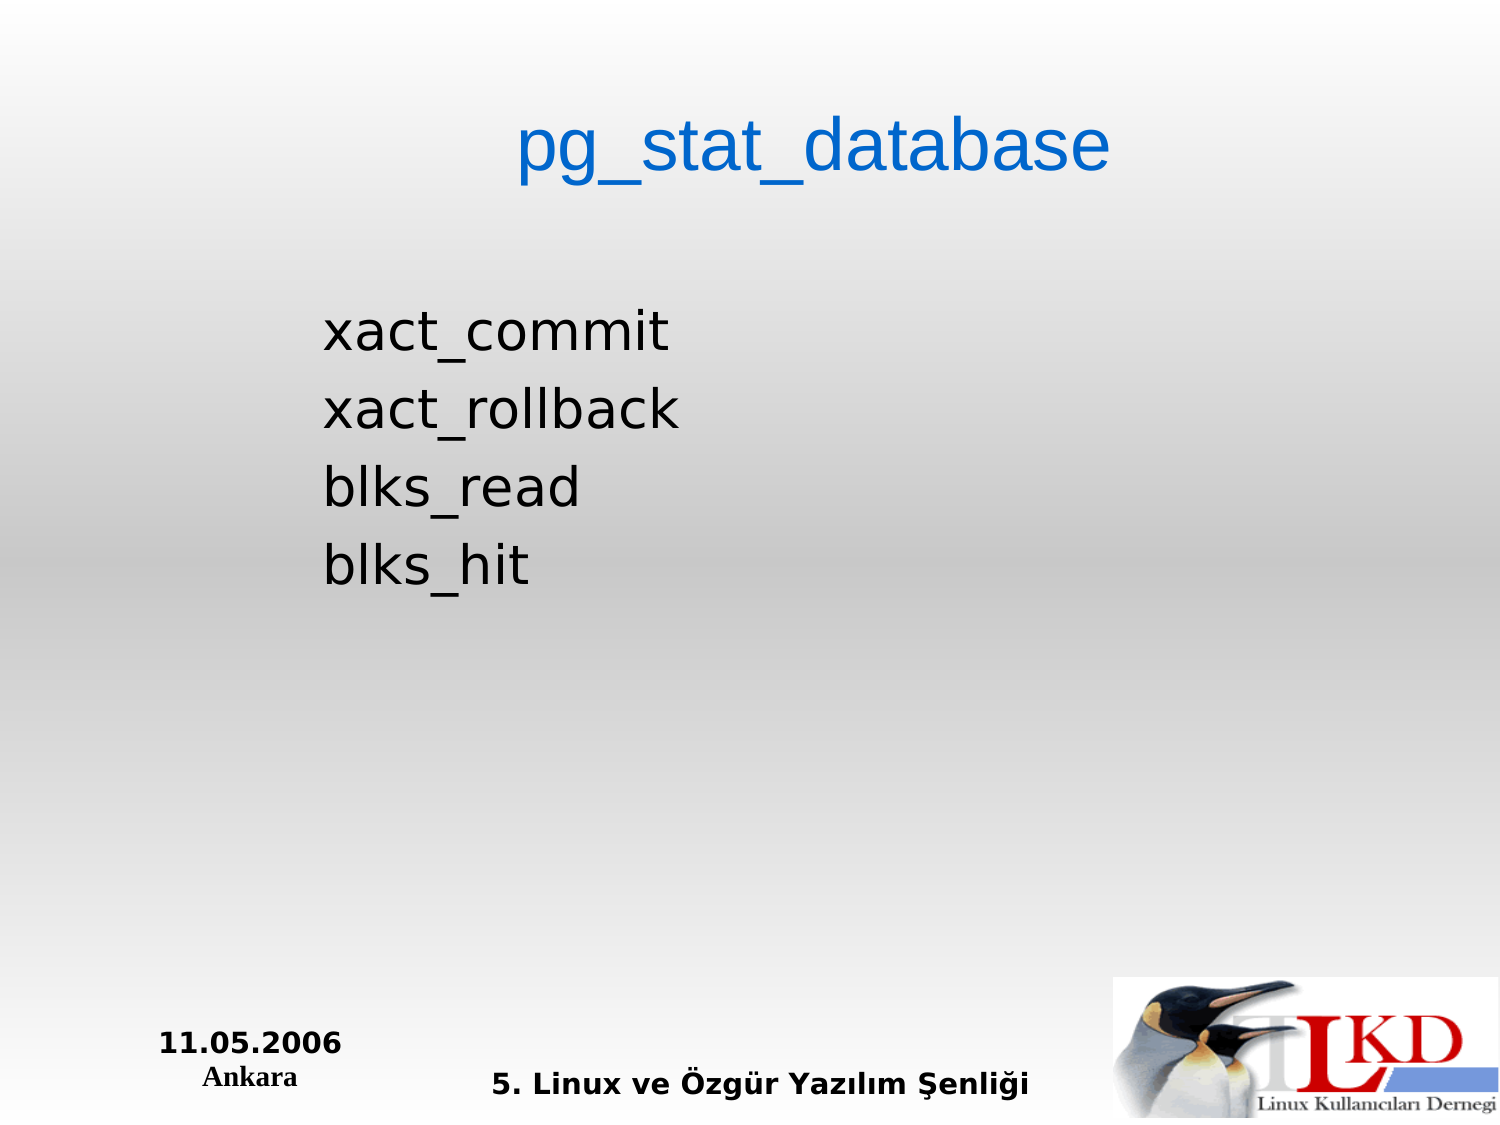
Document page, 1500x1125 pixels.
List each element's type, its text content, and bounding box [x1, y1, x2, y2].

list xact_commit xact_rollback blks_read blks_hit [224, 299, 1425, 975]
title pg_stat_database [224, 49, 1425, 238]
picture [1113, 977, 1499, 1118]
